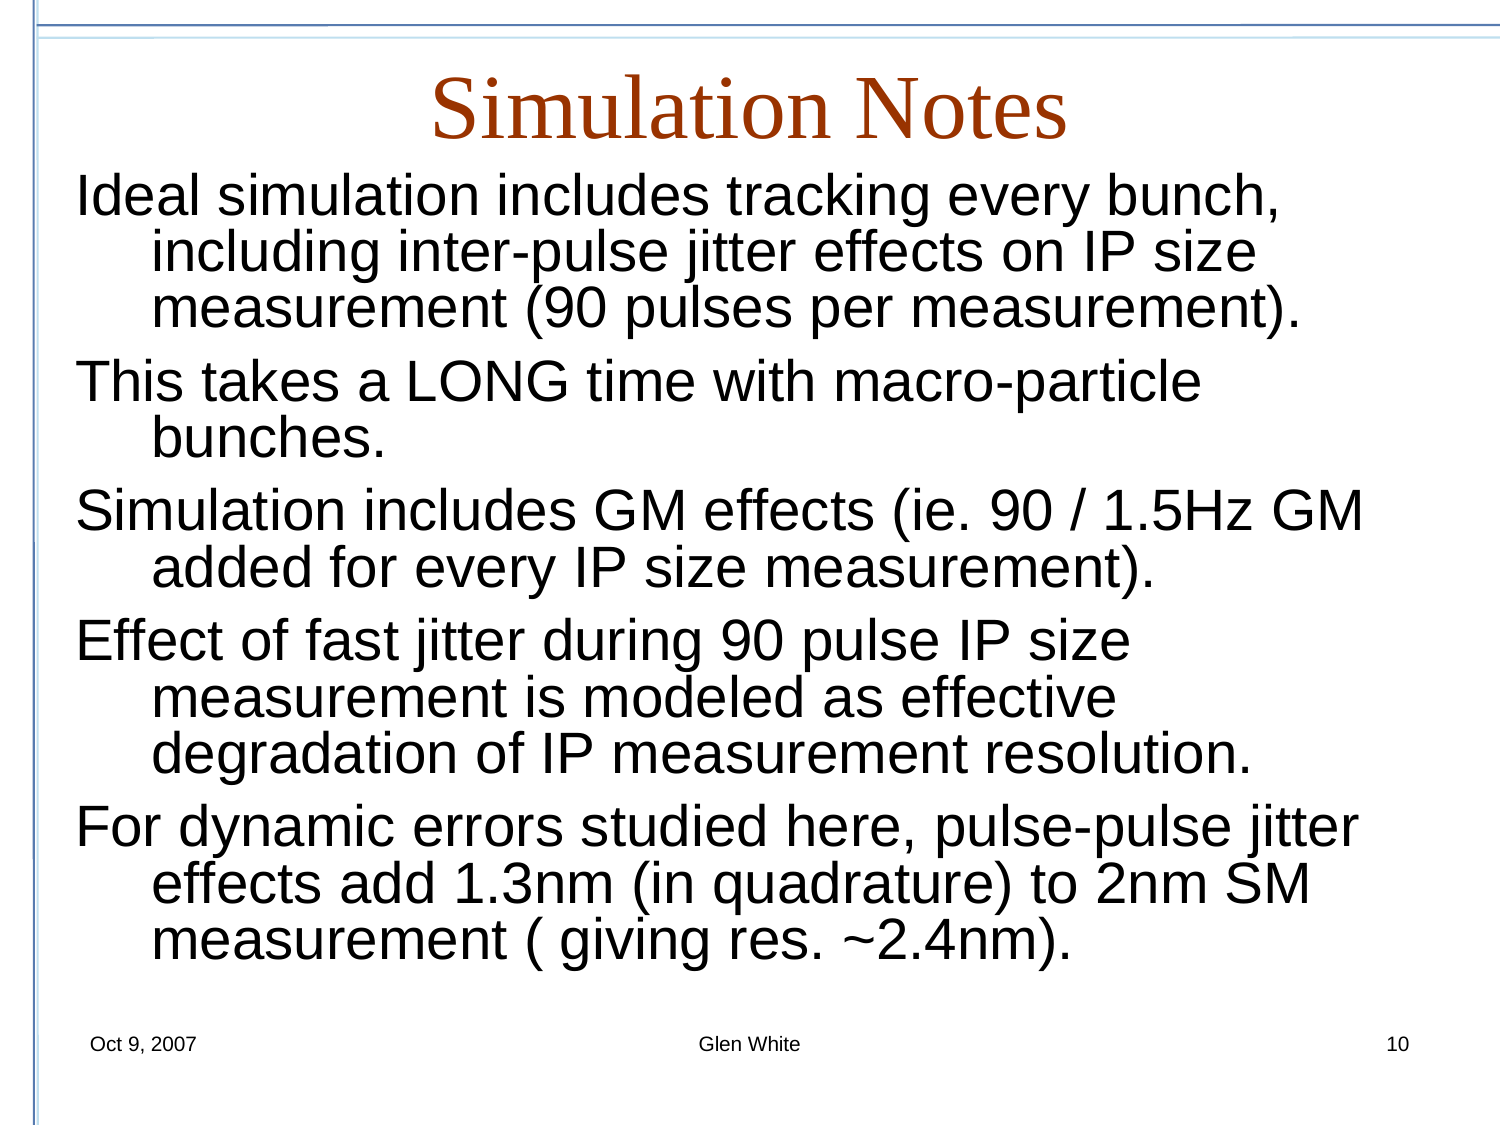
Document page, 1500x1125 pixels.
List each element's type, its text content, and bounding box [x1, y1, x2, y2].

list Ideal simulation includes tracking every bunch, including inter-pulse jitter effects on IP size measurement (90 pulses per measurement). This takes a LONG time with macro-particle bunches. Simulation includes GM effects (ie. 90 / 1.5Hz GM added for every IP size measurement). Effect of fast jitter during 90 pulse IP size measurement is modeled as effective degradation of IP measurement resolution. For dynamic errors studied here, pulse-pulse jitter effects add 1.3nm (in quadrature) to 2nm SM measurement ( giving res. ~2.4nm). [75, 169, 1425, 1028]
title Simulation Notes [75, 56, 1425, 168]
